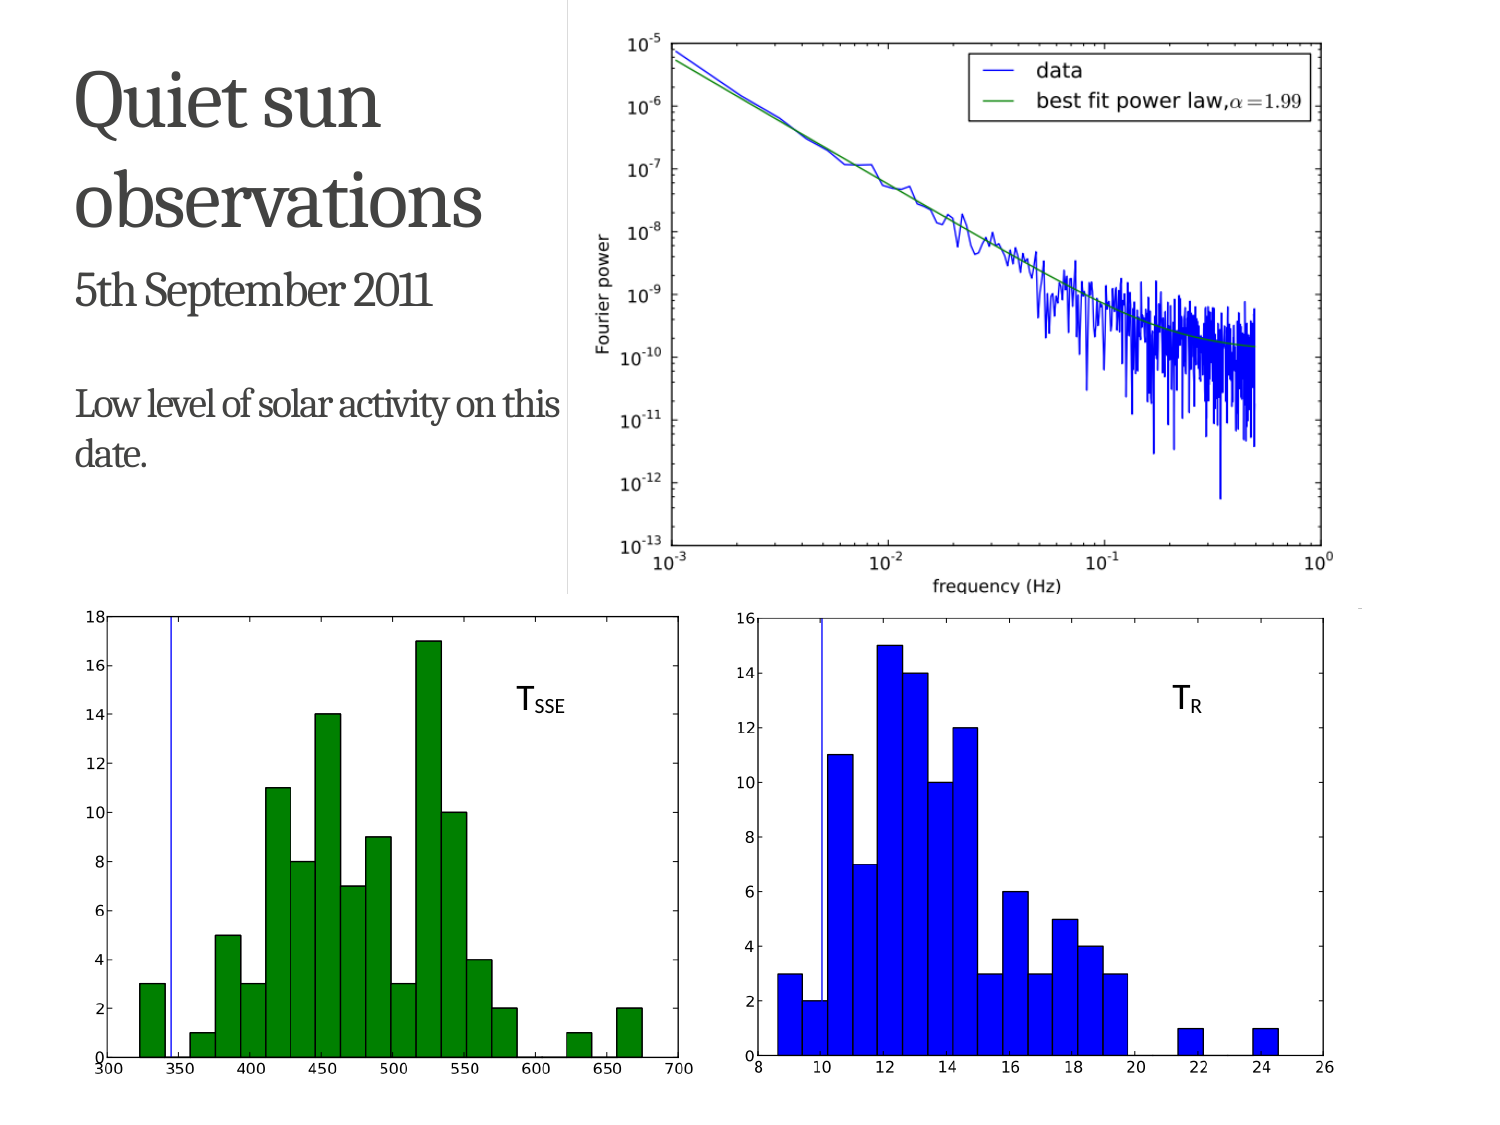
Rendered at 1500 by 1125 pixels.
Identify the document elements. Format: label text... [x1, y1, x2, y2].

title Quiet sun observations [59, 50, 541, 239]
text_box TR [1157, 664, 1285, 725]
picture [59, 0, 1362, 1100]
text_box 5th September 2011 Low level of solar activity on this date. [59, 302, 629, 430]
text_box TSSE [501, 665, 661, 726]
